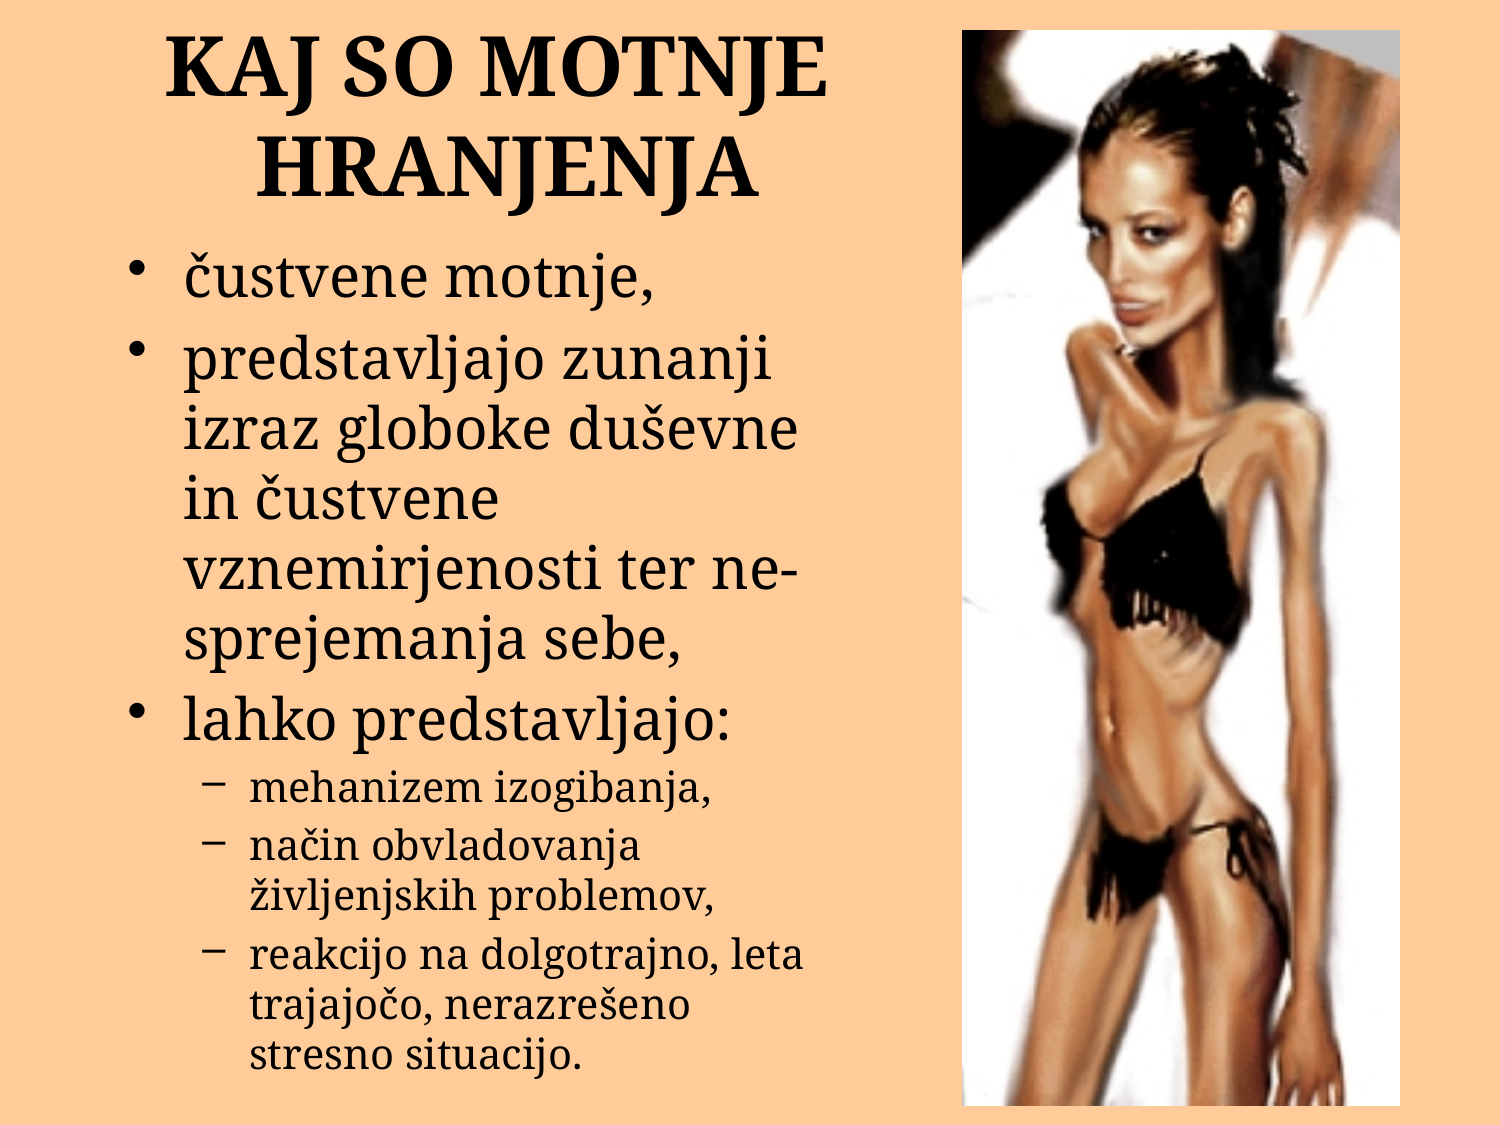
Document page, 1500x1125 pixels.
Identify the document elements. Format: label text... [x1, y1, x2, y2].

list čustvene motnje, predstavljajo zunanji izraz globoke duševne in čustvene vznemirjenosti ter ne-sprejemanja sebe, lahko predstavljajo: mehanizem izogibanja, način obvladovanja življenjskih problemov, reakcijo na dolgotrajno, leta trajajočo, nerazrešeno stresno situacijo. [112, 231, 821, 1028]
title KAJ SO MOTNJE HRANJENJA [41, 19, 975, 207]
picture [962, 30, 1400, 1106]
